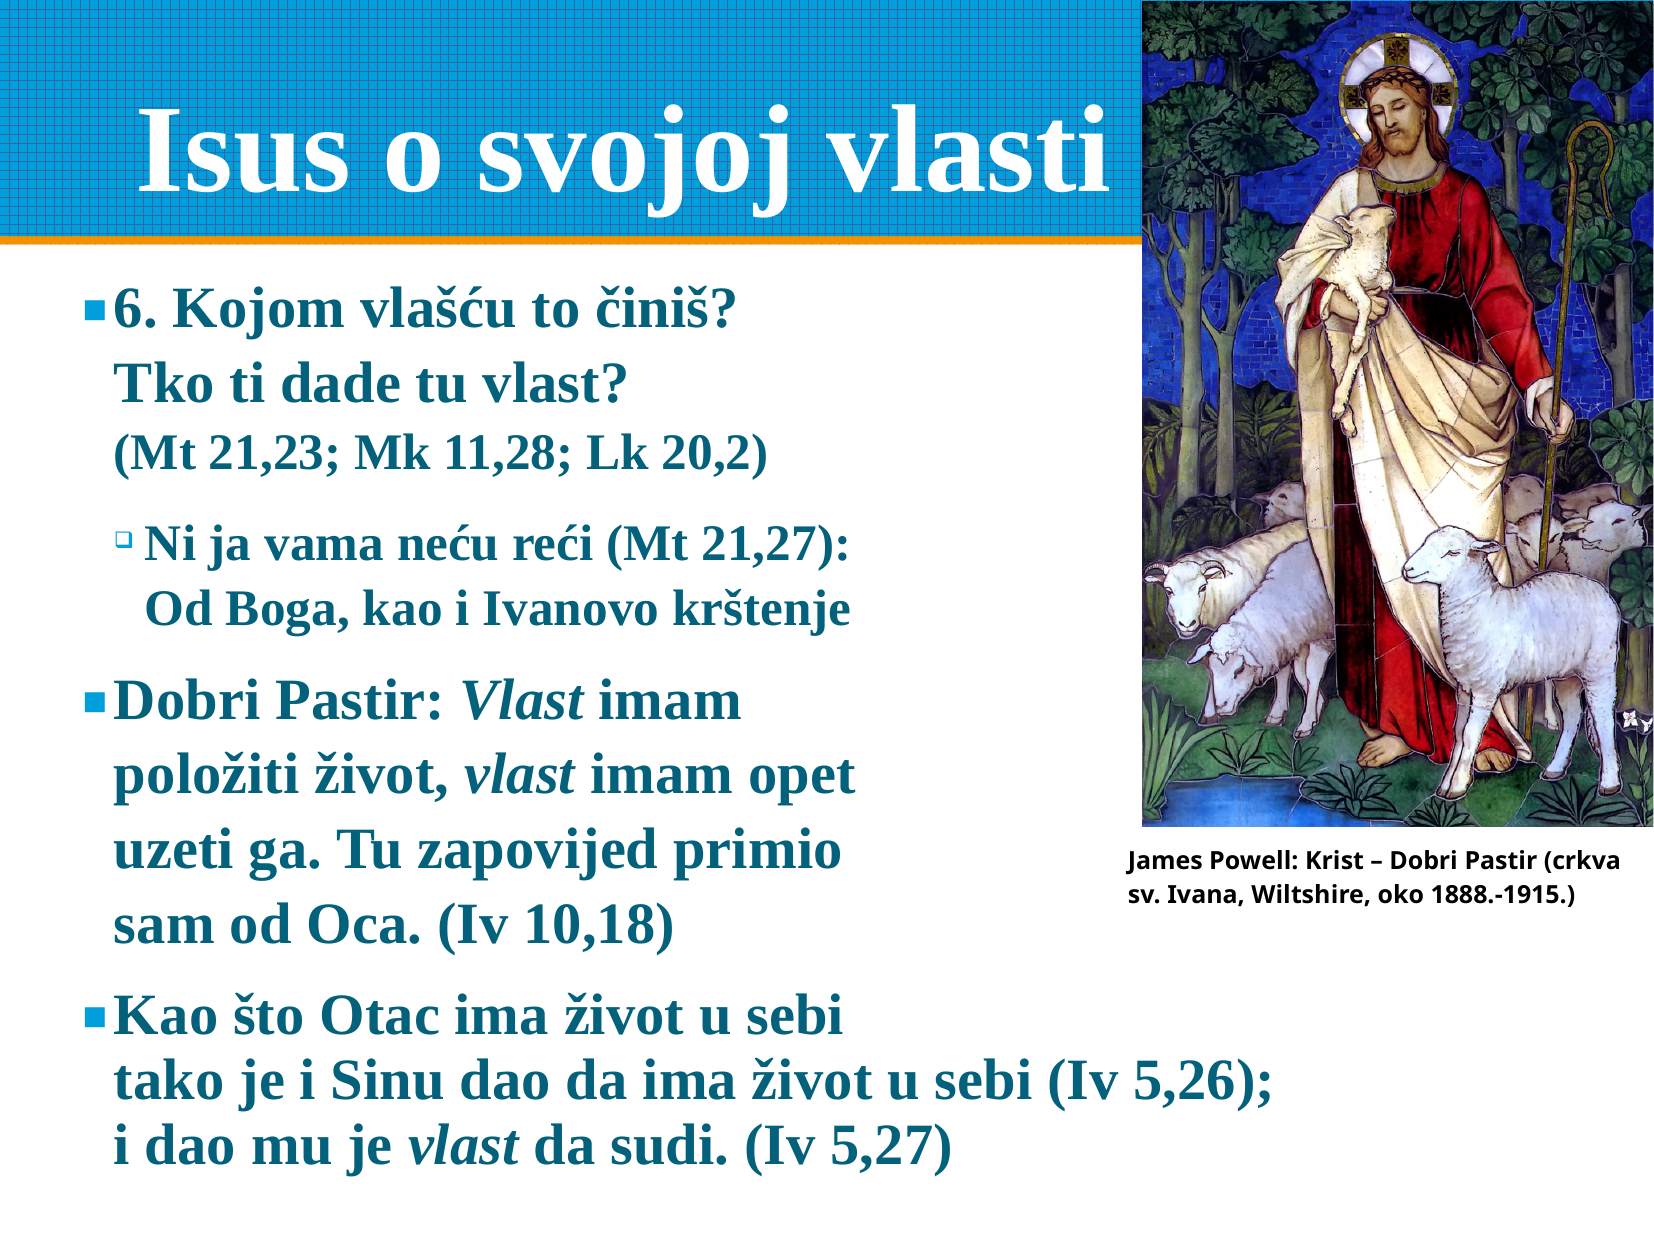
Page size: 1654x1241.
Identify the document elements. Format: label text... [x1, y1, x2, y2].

title Isus o svojoj vlasti [82, 1, 1142, 219]
text_box James Powell: Krist – Dobri Pastir (crkva sv. Ivana, Wiltshire, oko 1888.-1915.) [1122, 856, 1643, 897]
list 6. Kojom vlašću to činiš? Tko ti dade tu vlast? (Mt 21,23; Mk 11,28; Lk 20,2) Ni ja vama neću reći (Mt 21,27): Od Boga, kao i Ivanovo krštenje Dobri Pastir: Vlast imam položiti život, vlast imam opet uzeti ga. Tu zapovijed primio sam od Oca. (Iv 10,18) Kao što Otac ima život u sebi tako je i Sinu dao da ima život u sebi (Iv 5,26); i dao mu je vlast da sudi. (Iv 5,27) [82, 265, 1571, 1182]
picture [1142, 2, 1654, 827]
